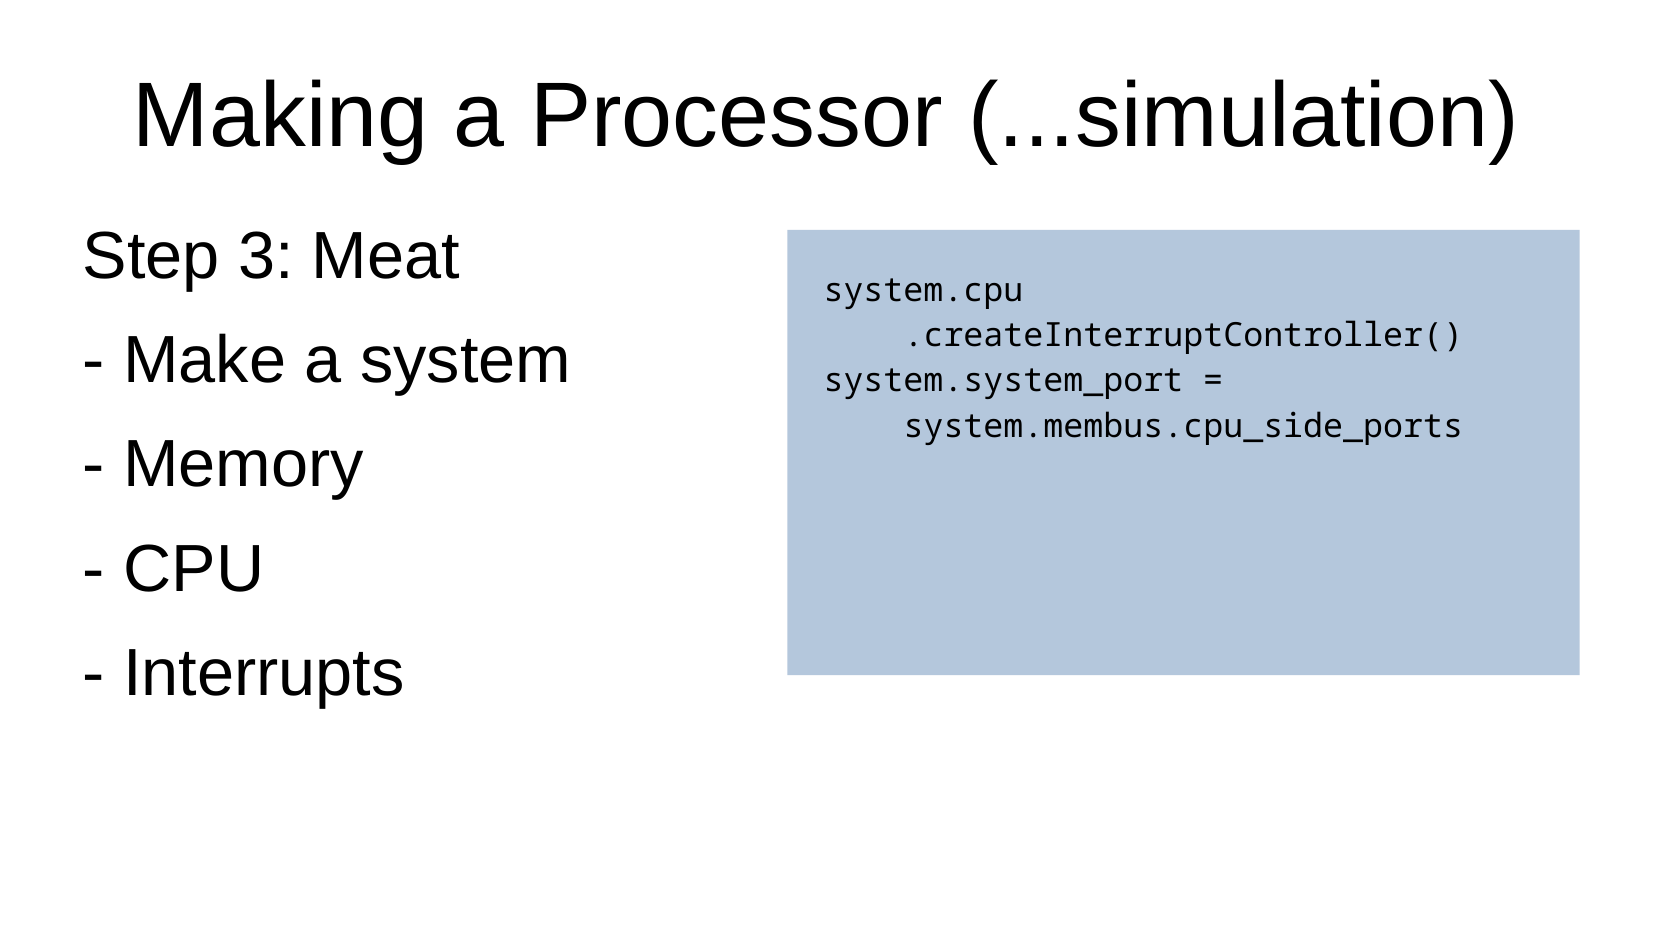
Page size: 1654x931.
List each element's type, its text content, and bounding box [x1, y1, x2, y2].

list Step 3: Meat - Make a system - Memory - CPU - Interrupts [82, 217, 809, 863]
text_box system.cpu .createInterruptController() system.system_port = system.membus.cpu_side_ports [787, 229, 1580, 676]
title Making a Processor (...simulation) [82, 37, 1571, 193]
